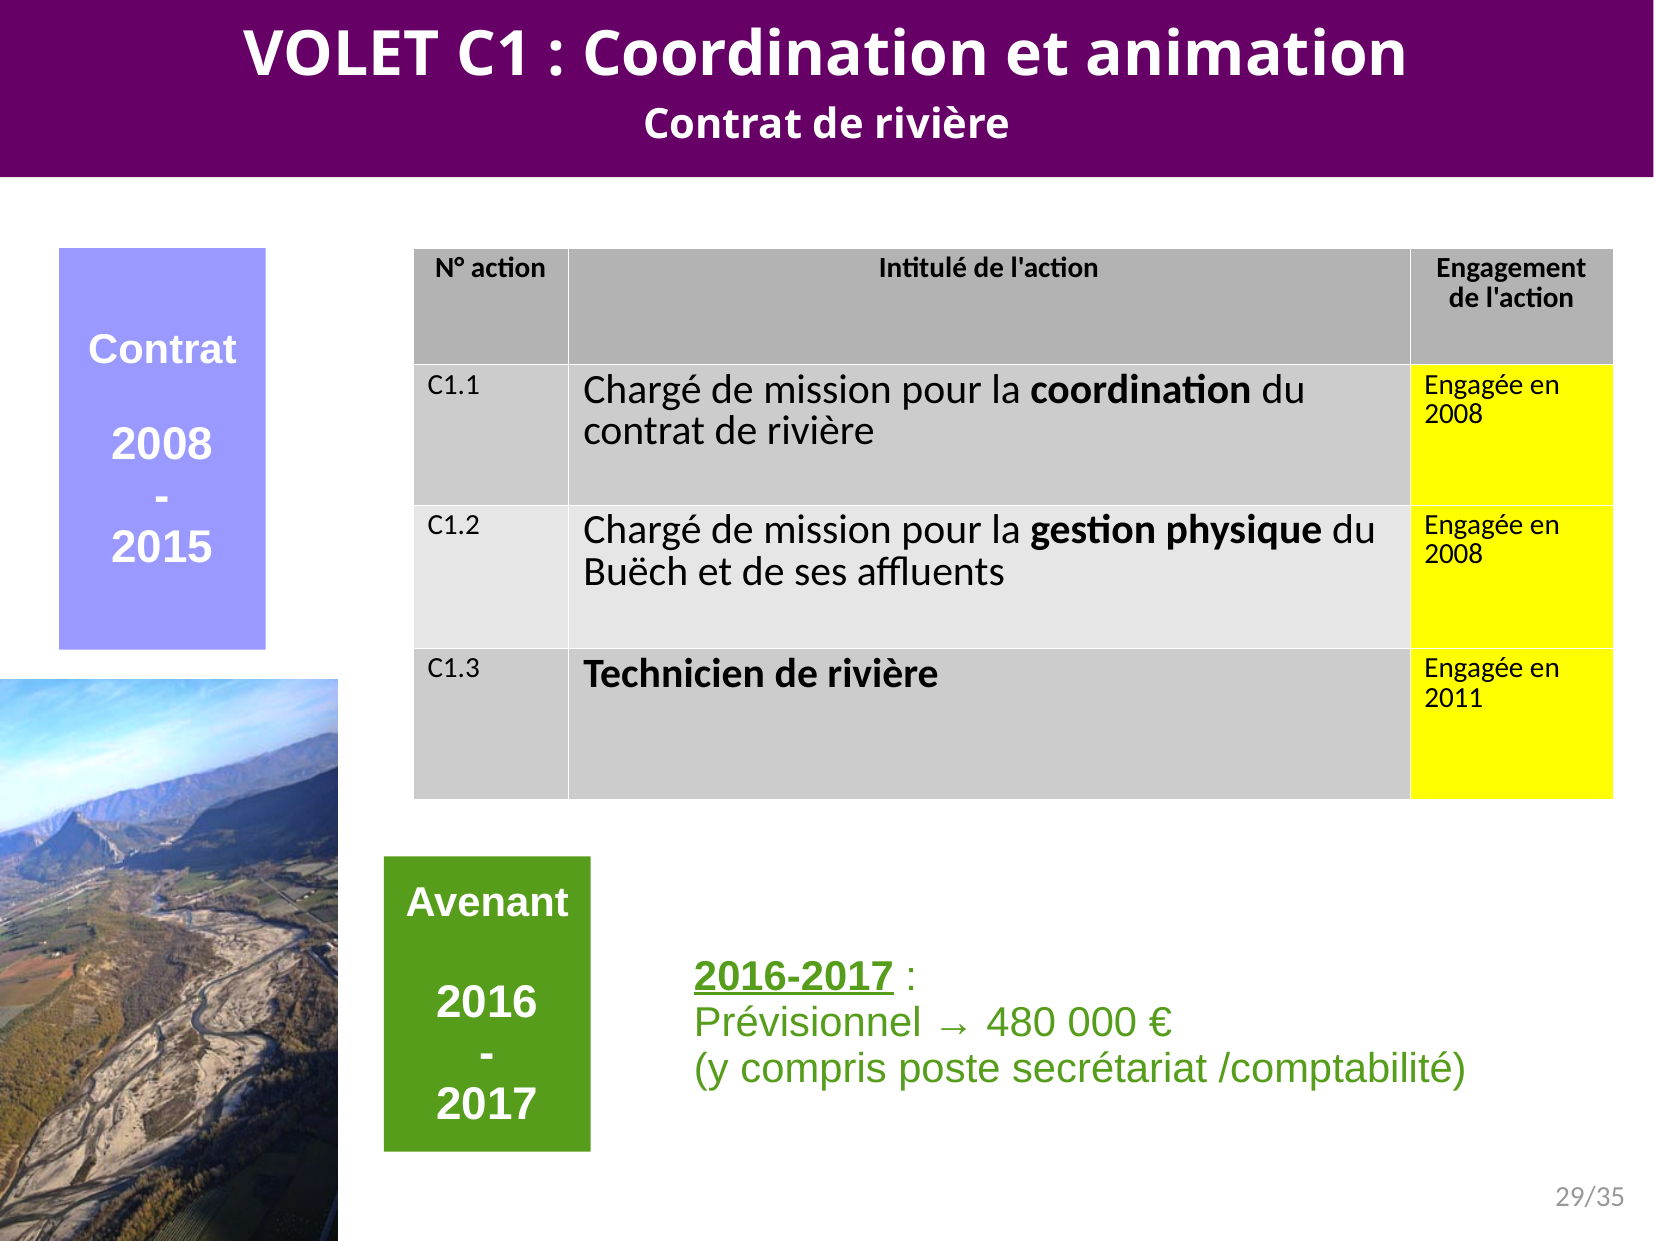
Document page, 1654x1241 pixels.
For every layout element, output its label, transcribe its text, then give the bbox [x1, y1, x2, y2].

table_cell C1.1 [414, 365, 568, 505]
text_box VOLET C1 : Coordination et animation Contrat de rivière [0, 0, 1654, 178]
table_cell C1.2 [414, 506, 568, 648]
table_cell Chargé de mission pour la gestion physique du Buëch et de ses affluents [569, 506, 1410, 648]
picture [0, 679, 338, 1241]
text_box Avenant 2016 - 2017 [383, 856, 591, 1152]
table_cell Engagée en 2008 [1411, 365, 1613, 505]
text_box 2016-2017 : Prévisionnel → 480 000 € (y compris poste secrétariat /comptabilité) [679, 944, 1654, 1102]
table_cell C1.3 [414, 649, 568, 799]
table_cell Technicien de rivière [569, 649, 1410, 799]
table_header Engagement de l'action [1411, 249, 1613, 364]
table_cell Chargé de mission pour la coordination du contrat de rivière [569, 365, 1410, 505]
table_header Intitulé de l'action [569, 249, 1410, 364]
table_header N° action [414, 249, 568, 364]
text_box Contrat 2008 - 2015 [59, 248, 266, 650]
table_cell Engagée en 2011 [1411, 649, 1613, 799]
table_cell Engagée en 2008 [1411, 506, 1613, 648]
